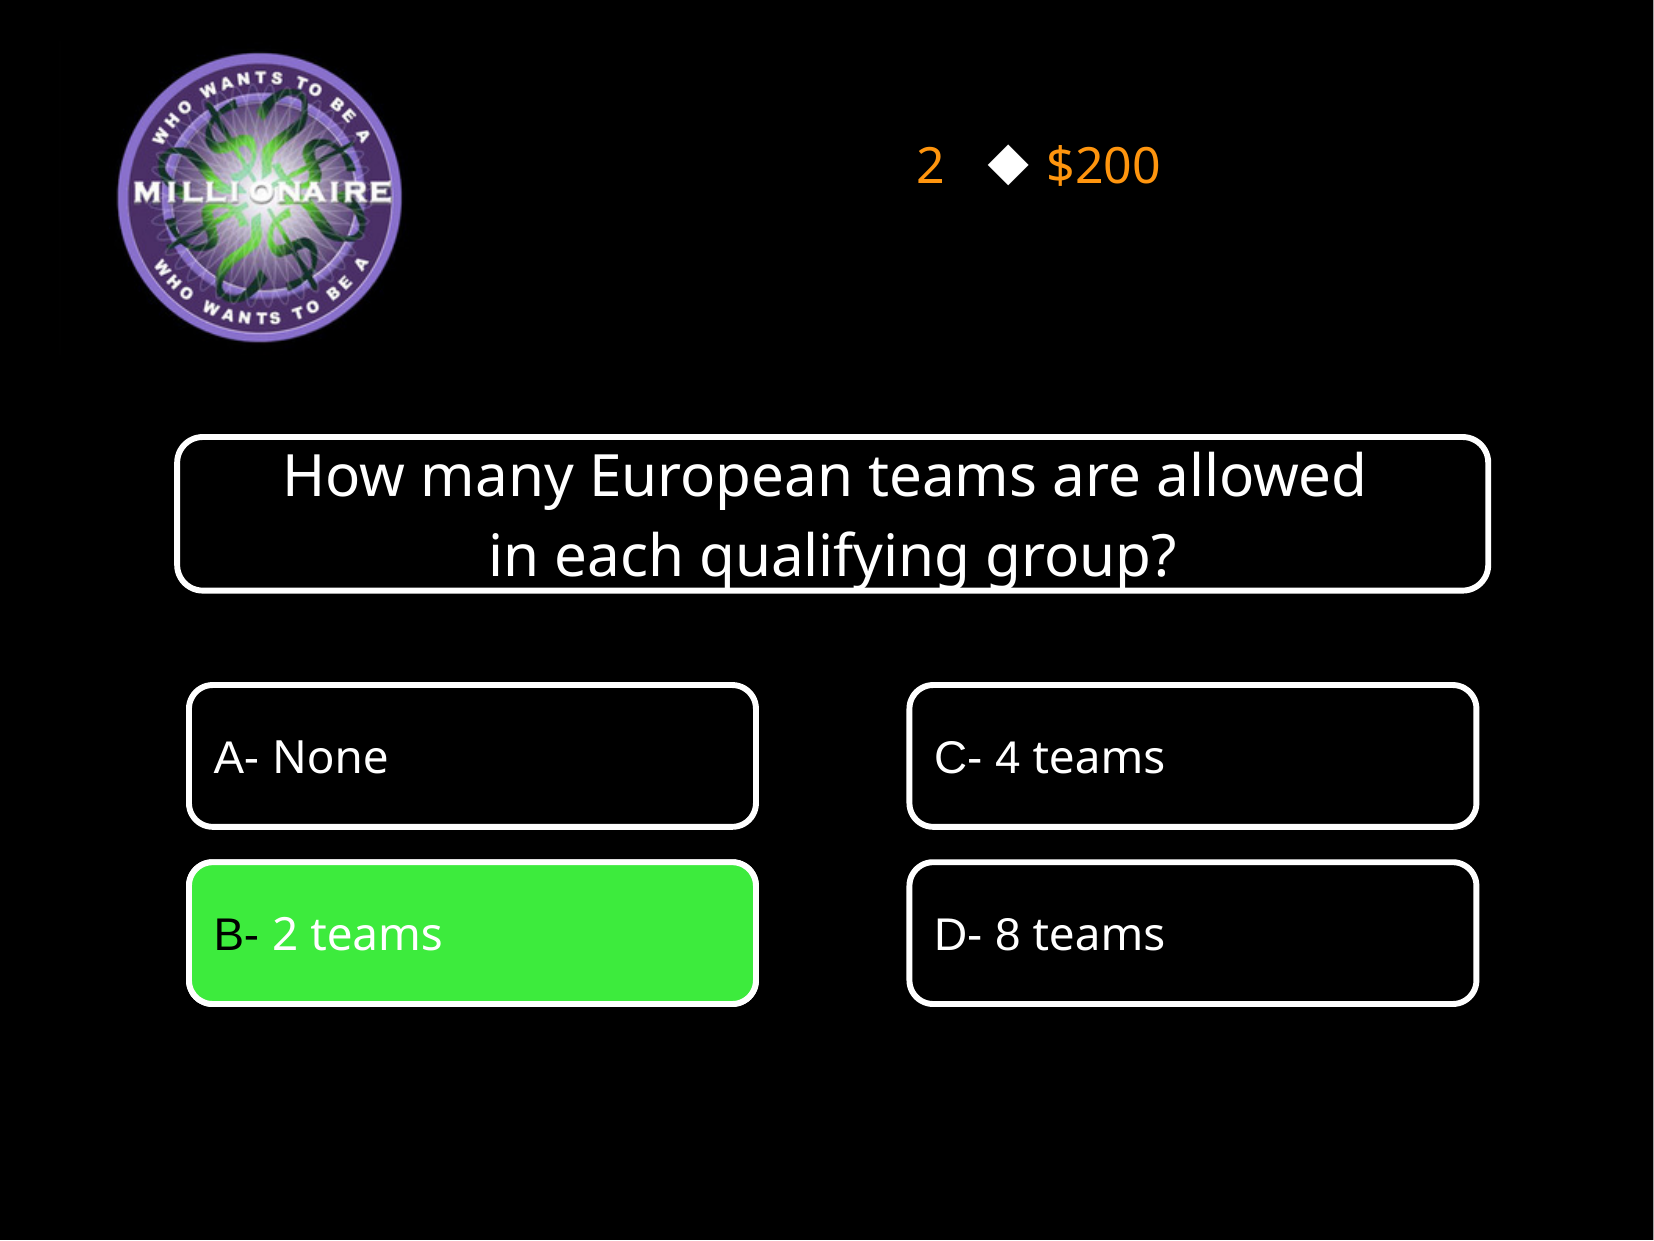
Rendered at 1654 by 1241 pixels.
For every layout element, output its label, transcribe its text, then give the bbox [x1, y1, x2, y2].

text_box 2  $200 [774, 129, 1458, 237]
text_box How many European teams are allowed in each qualifying group? [177, 437, 1489, 591]
text_box B- 2 teams [188, 862, 756, 1004]
text_box A- None [188, 685, 756, 827]
text_box D- 8 teams [909, 862, 1477, 1004]
picture [59, 41, 477, 355]
text_box C- 4 teams [909, 685, 1477, 827]
